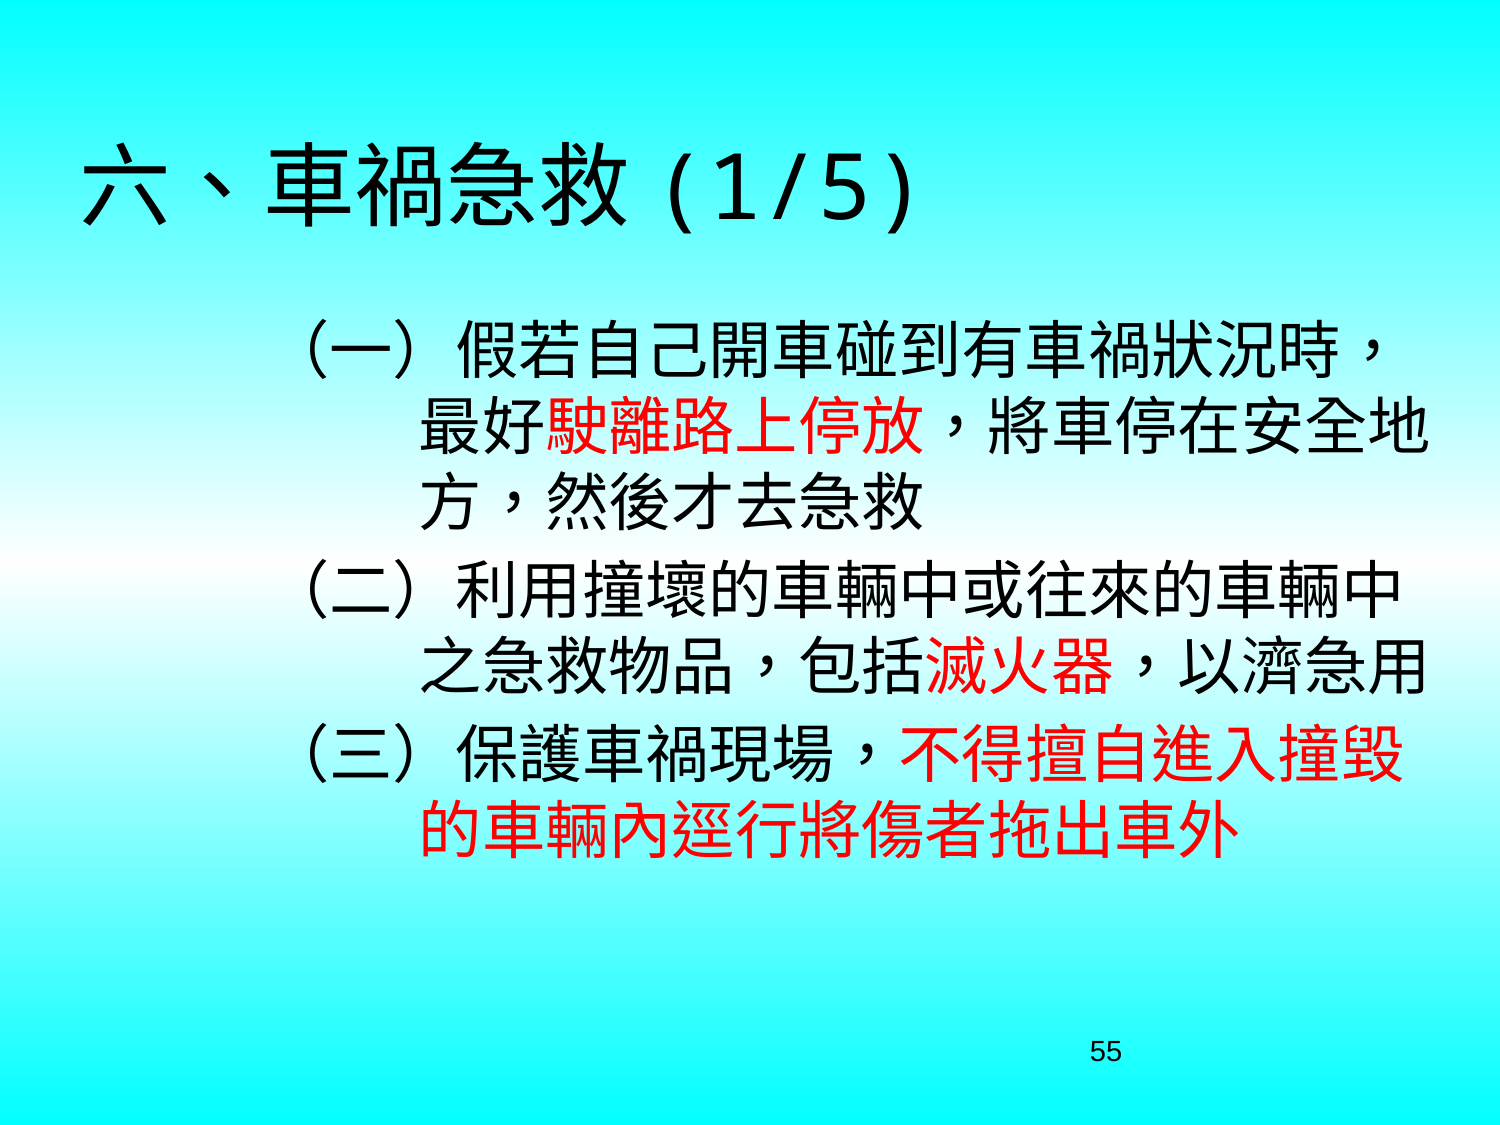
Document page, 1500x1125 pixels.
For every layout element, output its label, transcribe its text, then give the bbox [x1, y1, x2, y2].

list （一）假若自己開車碰到有車禍狀況時，最好駛離路上停放，將車停在安全地方，然後才去急救 （二）利用撞壞的車輛中或往來的車輛中之急救物品，包括滅火器，以濟急用 （三）保護車禍現場，不得擅自進入撞毀的車輛內逕行將傷者拖出車外 [98, 302, 1459, 928]
title 六、車禍急救(1/5) [64, 54, 1466, 243]
text_box [1074, 1024, 1426, 1103]
